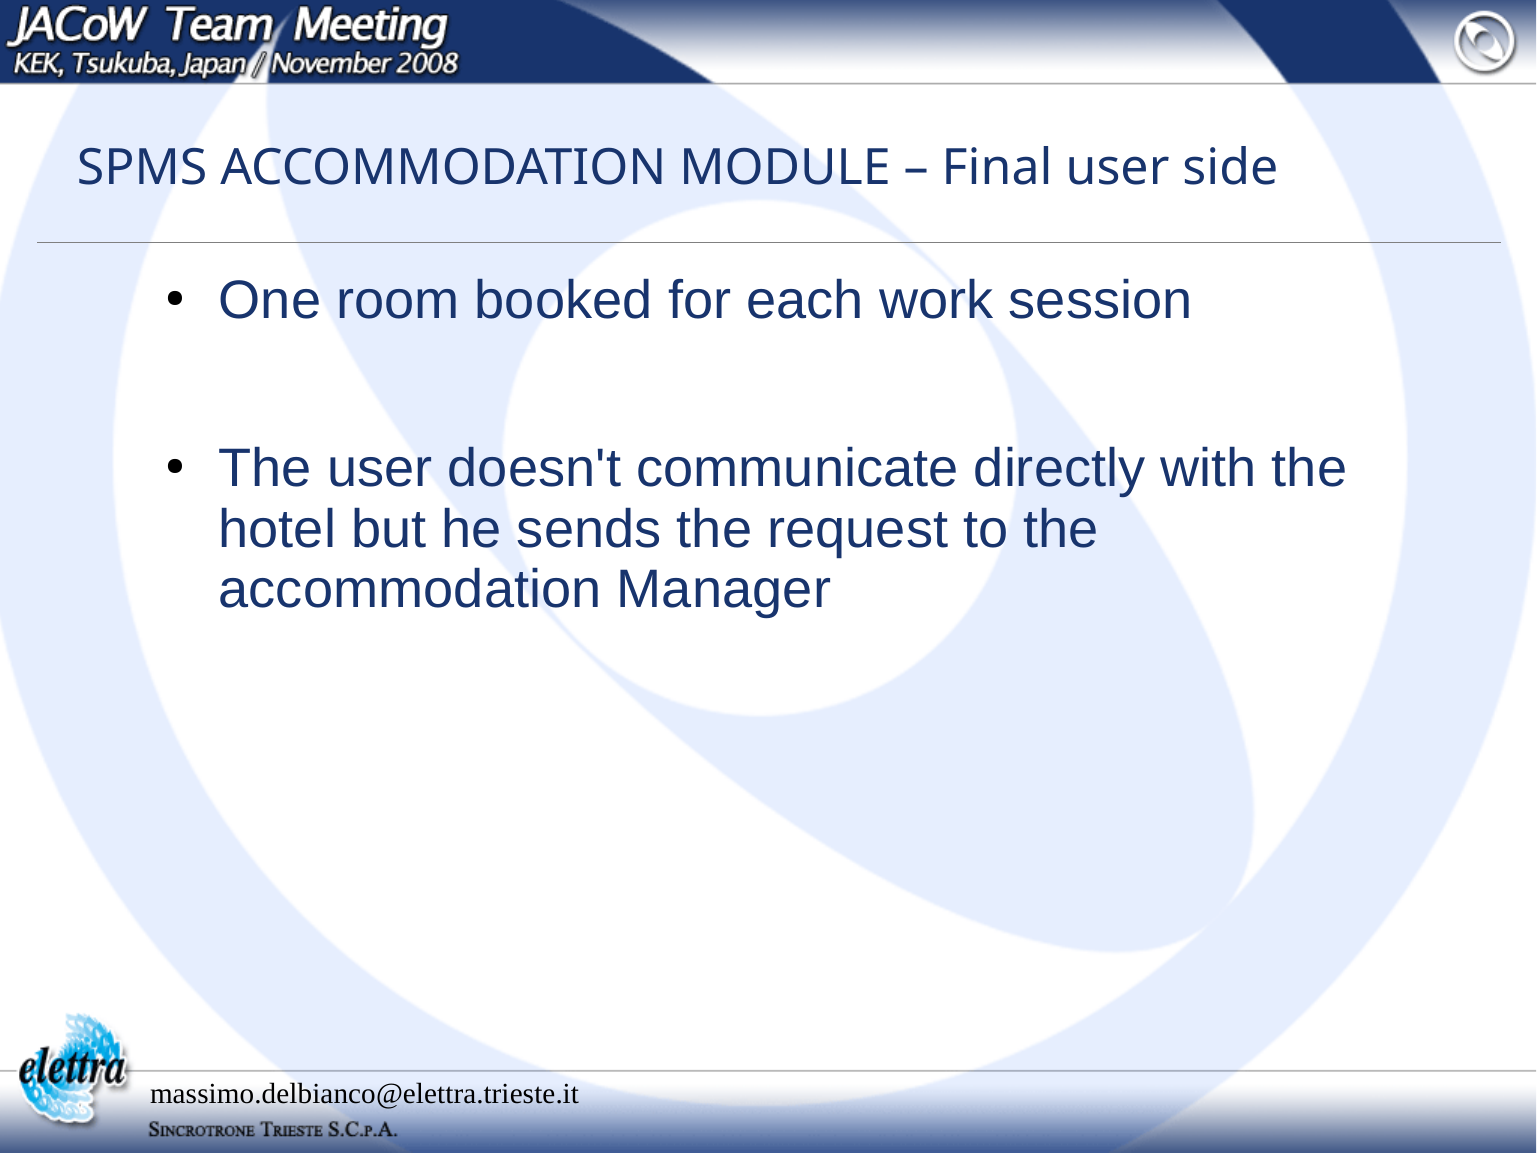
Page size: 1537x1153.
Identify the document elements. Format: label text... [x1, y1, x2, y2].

list One room booked for each work session The user doesn't communicate directly with the hotel but he sends the request to the accommodation Manager [76, 269, 1460, 1016]
title SPMS ACCOMMODATION MODULE – Final user side [76, 109, 1460, 221]
picture [0, 0, 1537, 1153]
